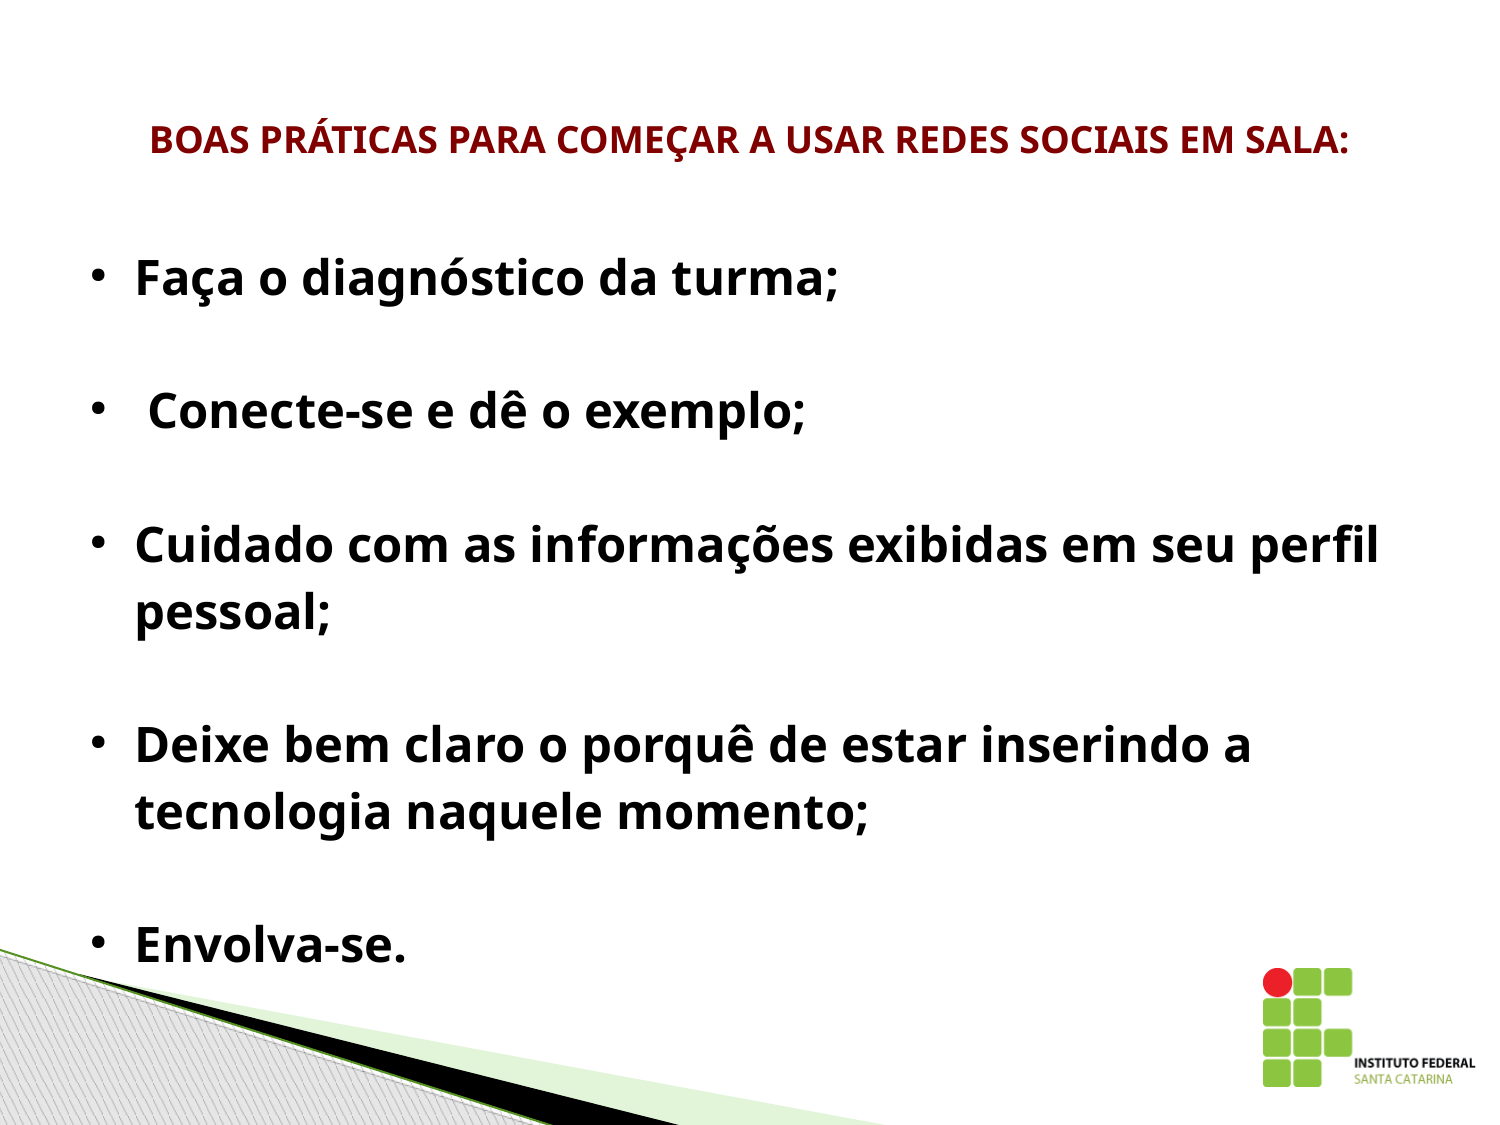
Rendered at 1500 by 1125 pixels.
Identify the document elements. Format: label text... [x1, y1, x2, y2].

picture [1263, 968, 1476, 1087]
title BOAS PRÁTICAS PARA COMEÇAR A USAR REDES SOCIAIS EM SALA: [75, 45, 1425, 233]
list Faça o diagnóstico da turma; Conecte-se e dê o exemplo; Cuidado com as informações exibidas em seu perfil pessoal; Deixe bem claro o porquê de estar inserindo a tecnologia naquele momento; Envolva-se. [75, 243, 1425, 986]
